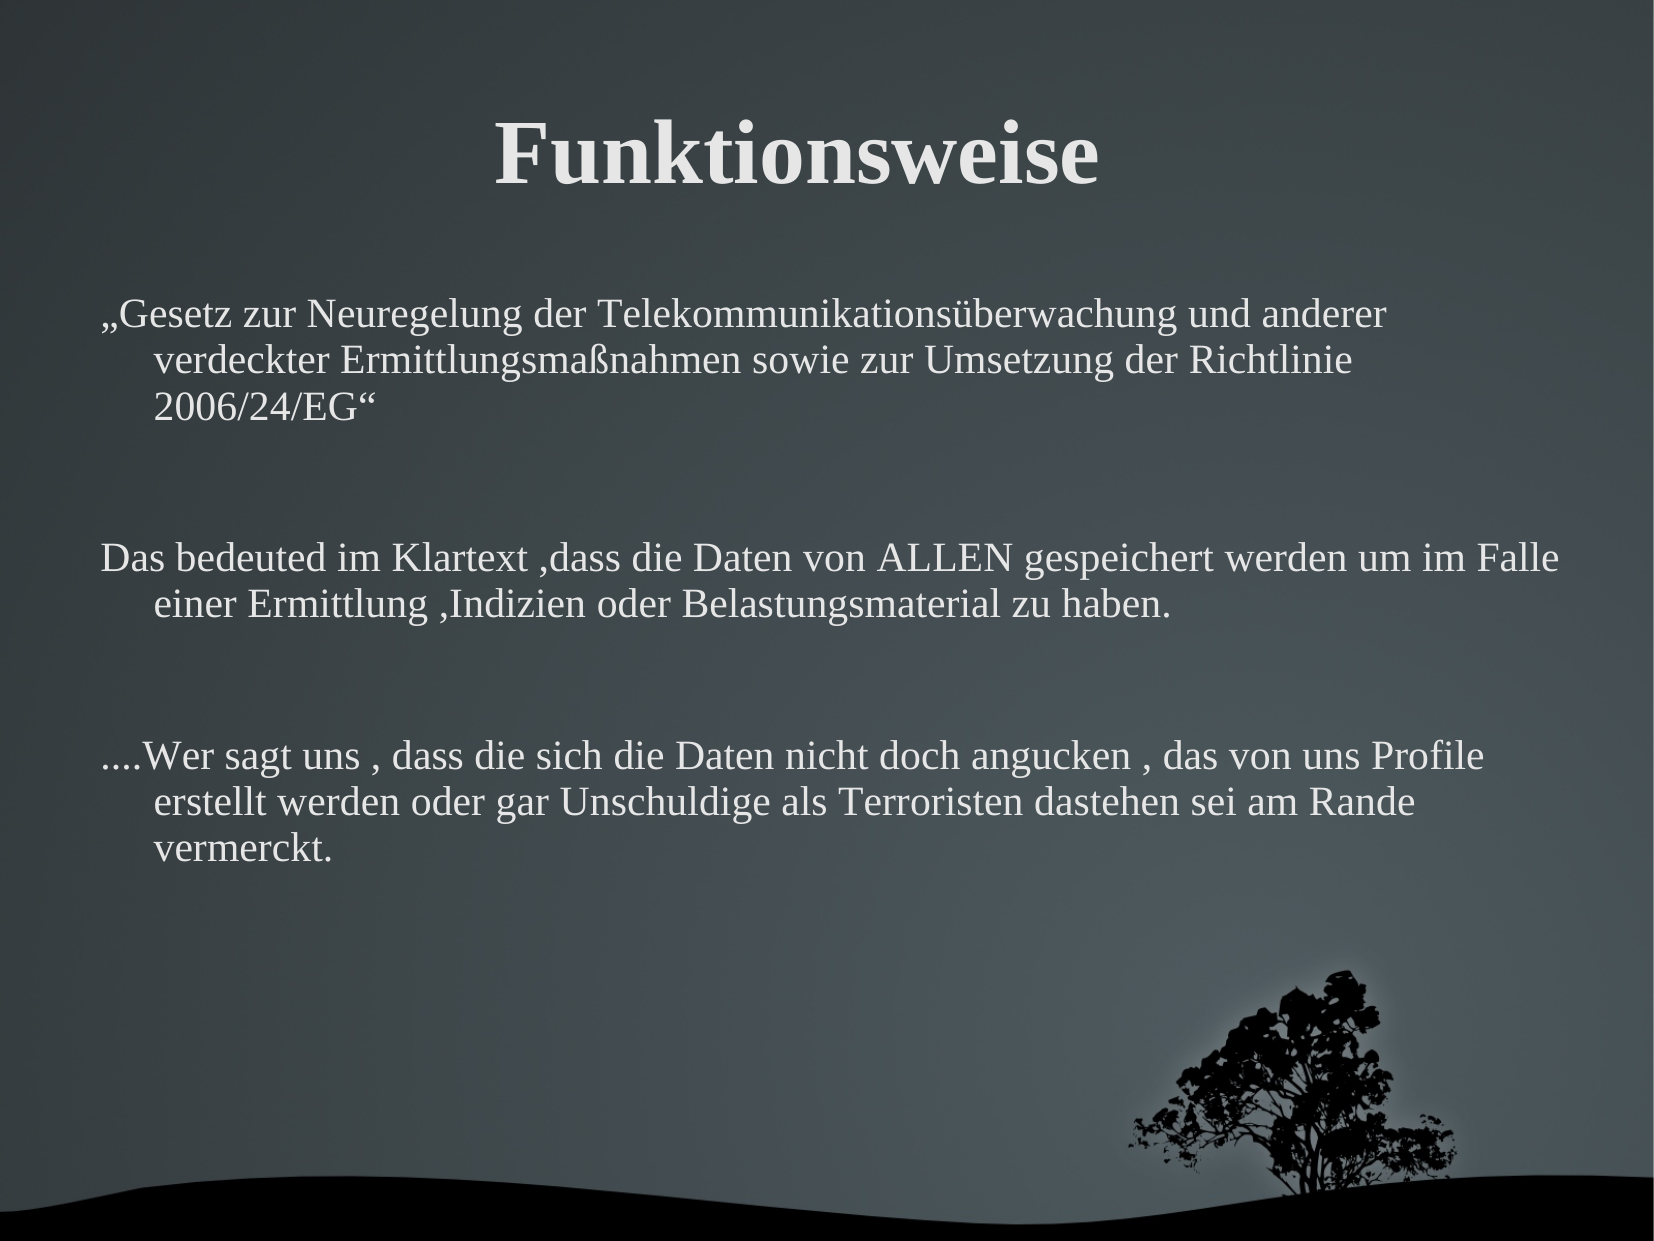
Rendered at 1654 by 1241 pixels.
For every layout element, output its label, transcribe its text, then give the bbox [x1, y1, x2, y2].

list „Gesetz zur Neuregelung der Telekommunikationsüberwachung und anderer verdeckter Ermittlungsmaßnahmen sowie zur Umsetzung der Richtlinie 2006/24/EG“ Das bedeuted im Klartext ,dass die Daten von ALLEN gespeichert werden um im Falle einer Ermittlung ,Indizien oder Belastungsmaterial zu haben. ....Wer sagt uns , dass die sich die Daten nicht doch angucken , das von uns Profile erstellt werden oder gar Unschuldige als Terroristen dastehen sei am Rande vermerckt. [82, 290, 1571, 1109]
title Funktionsweise [82, 49, 1571, 257]
picture [0, 0, 1654, 1241]
